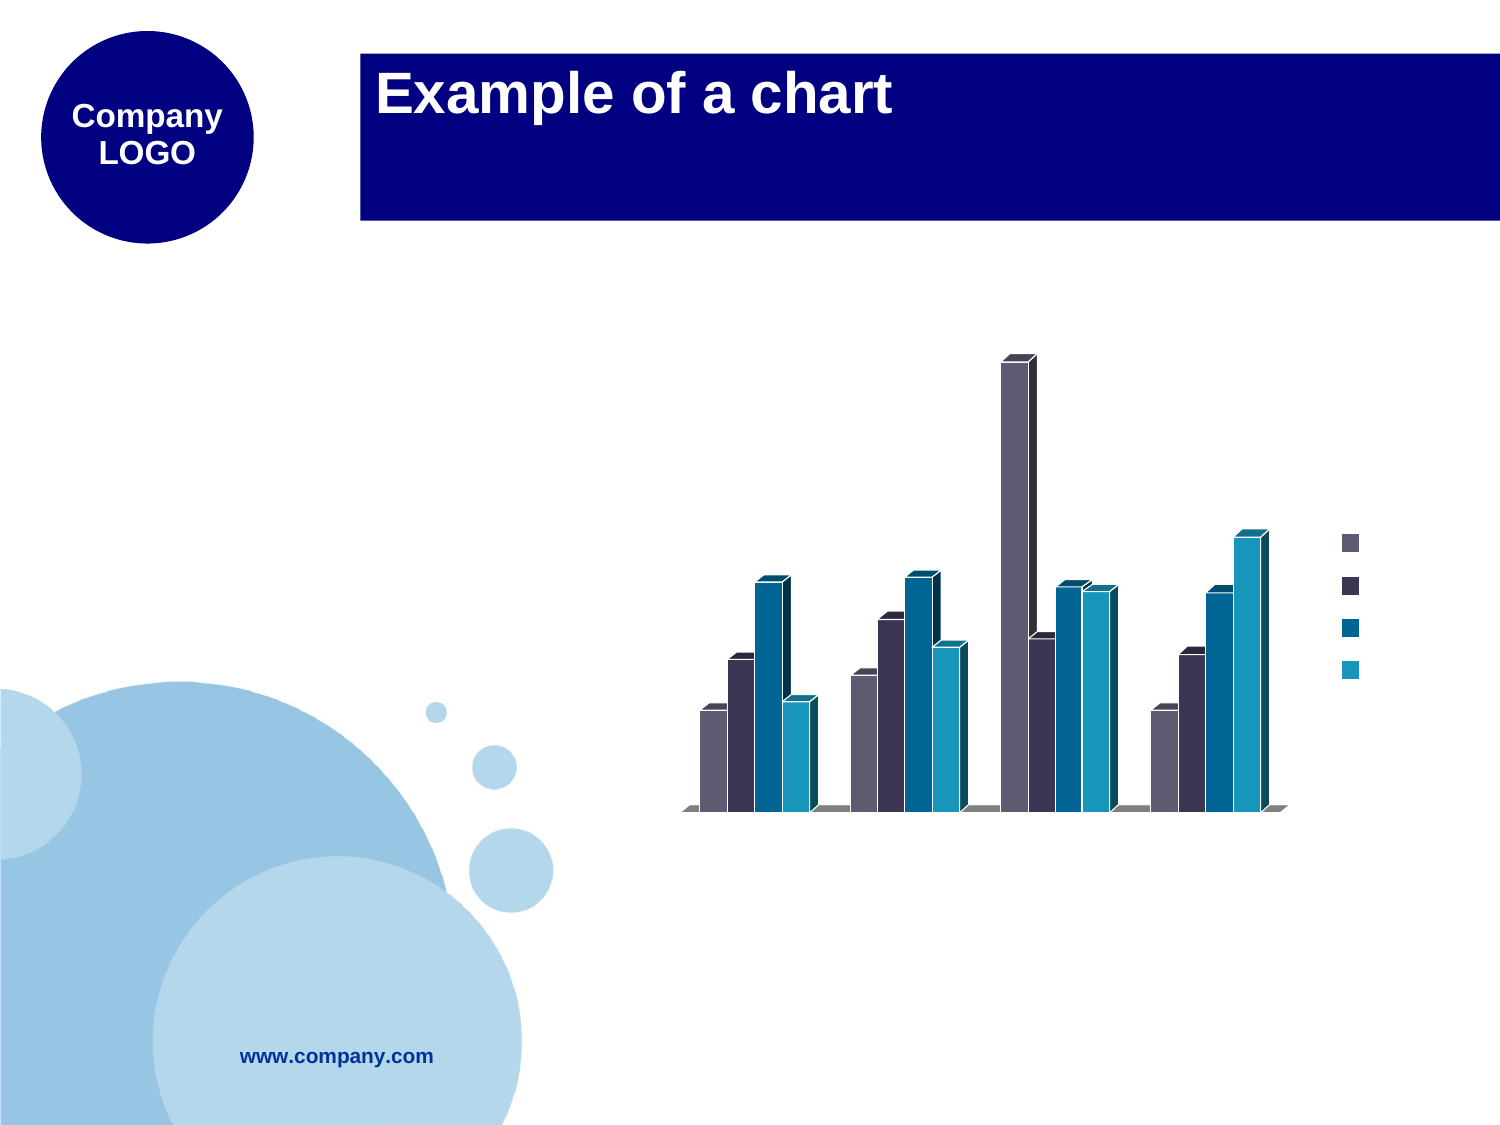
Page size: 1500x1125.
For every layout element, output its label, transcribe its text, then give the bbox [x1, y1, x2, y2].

title Example of a chart [360, 53, 1500, 221]
chart [586, 317, 1464, 893]
picture [0, 638, 625, 1125]
